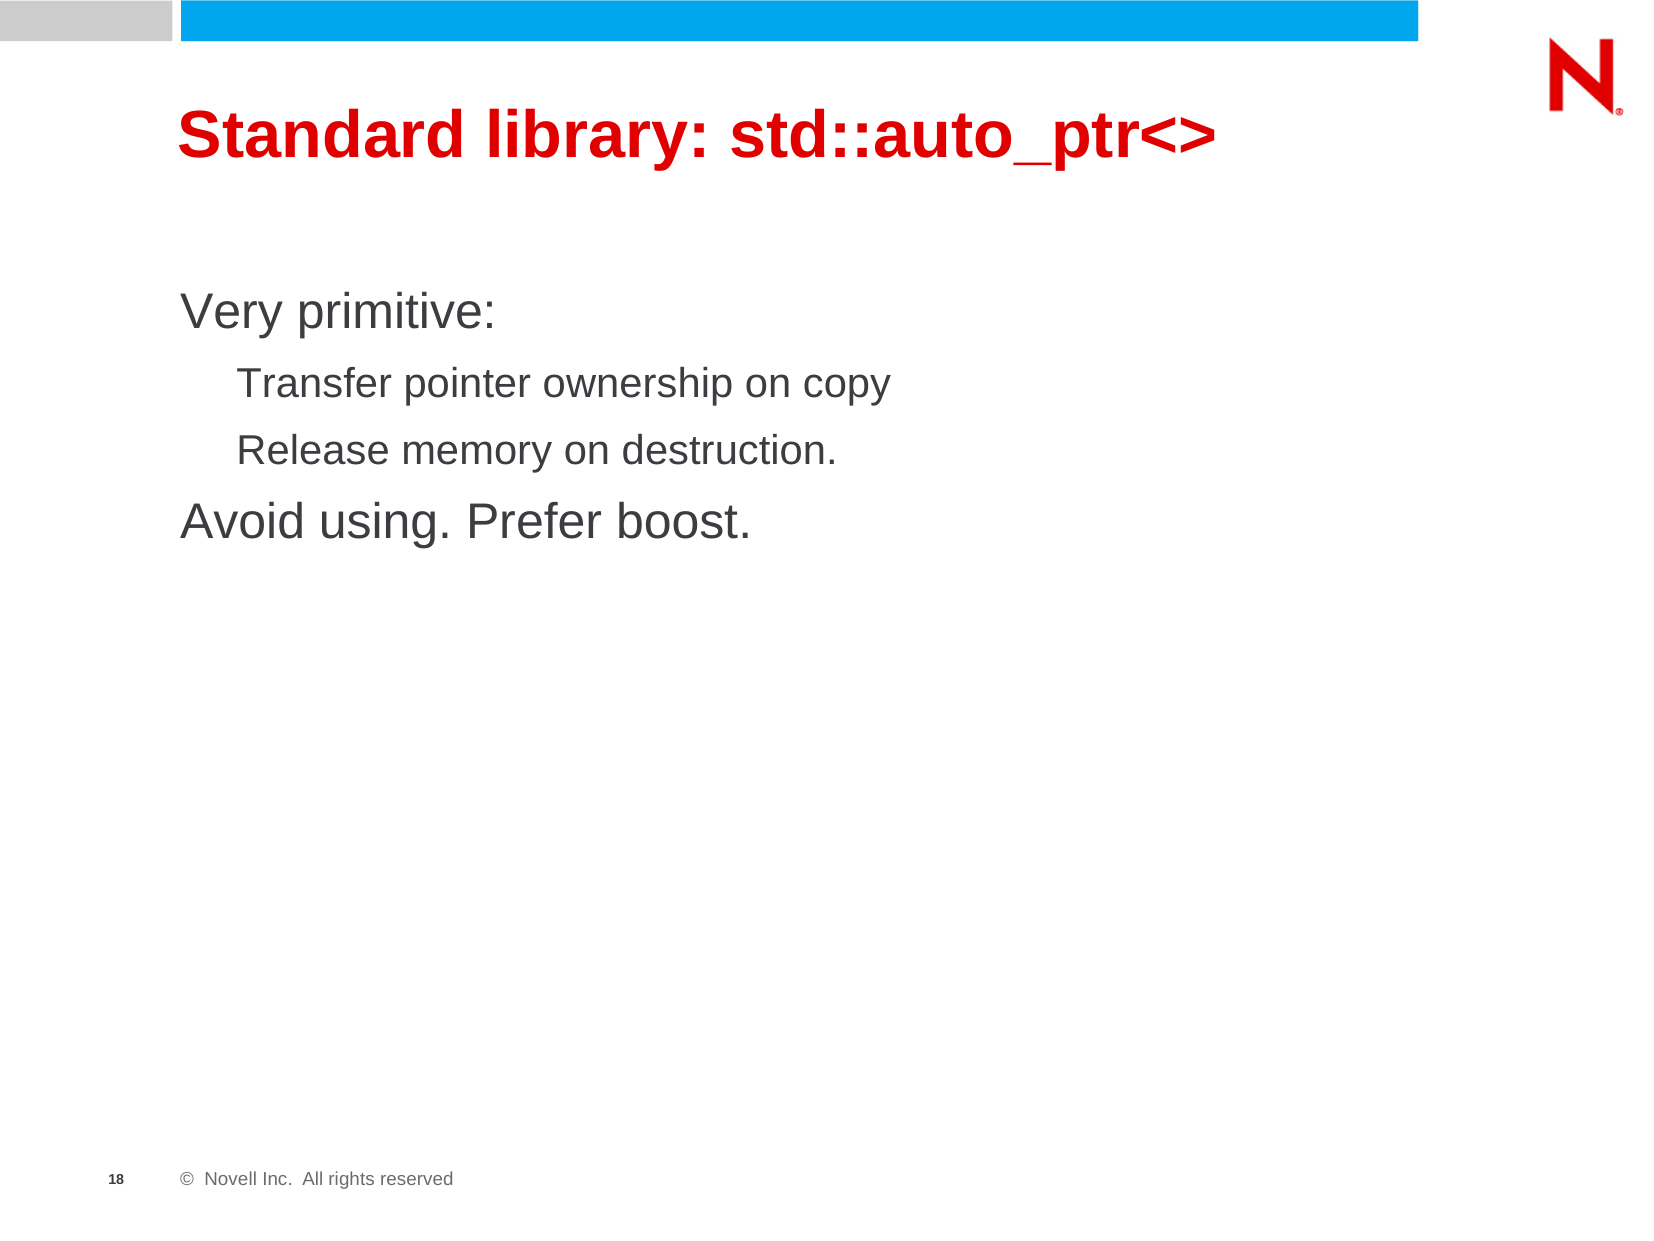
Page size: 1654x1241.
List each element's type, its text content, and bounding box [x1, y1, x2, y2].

picture [1547, 35, 1624, 117]
title Standard library: std::auto_ptr<> [177, 46, 1525, 226]
list Very primitive: Transfer pointer ownership on copy Release memory on destruction. Avoid using. Prefer boost. [180, 280, 1547, 1087]
